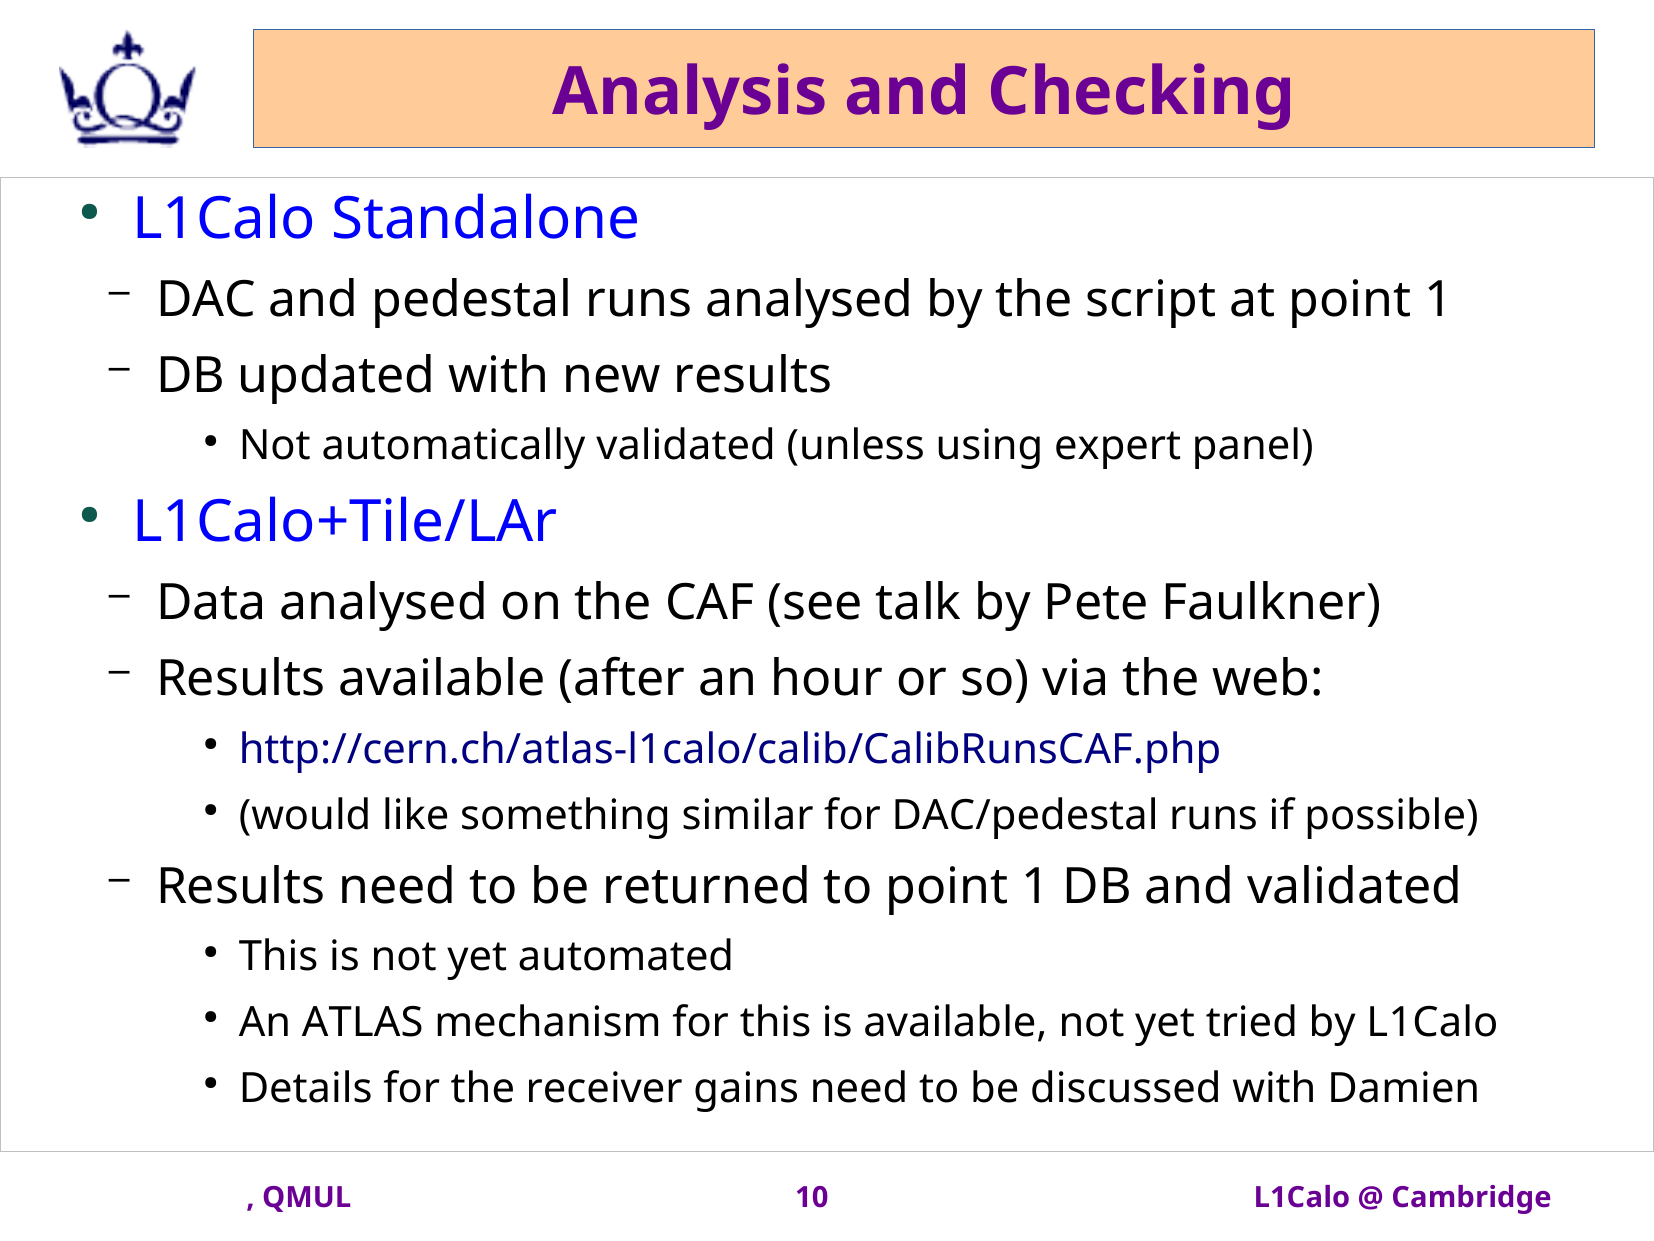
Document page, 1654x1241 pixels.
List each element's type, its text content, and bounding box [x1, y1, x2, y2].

picture [59, 29, 200, 148]
list L1Calo Standalone DAC and pedestal runs analysed by the script at point 1 DB updated with new results Not automatically validated (unless using expert panel) L1Calo+Tile/LAr Data analysed on the CAF (see talk by Pete Faulkner) Results available (after an hour or so) via the web: http://cern.ch/atlas-l1calo/calib/CalibRunsCAF.php (would like something similar for DAC/pedestal runs if possible) Results need to be returned to point 1 DB and validated This is not yet automated An ATLAS mechanism for this is available, not yet tried by L1Calo Details for the receiver gains need to be discussed with Damien [61, 181, 1605, 1149]
title Analysis and Checking [253, 29, 1595, 148]
